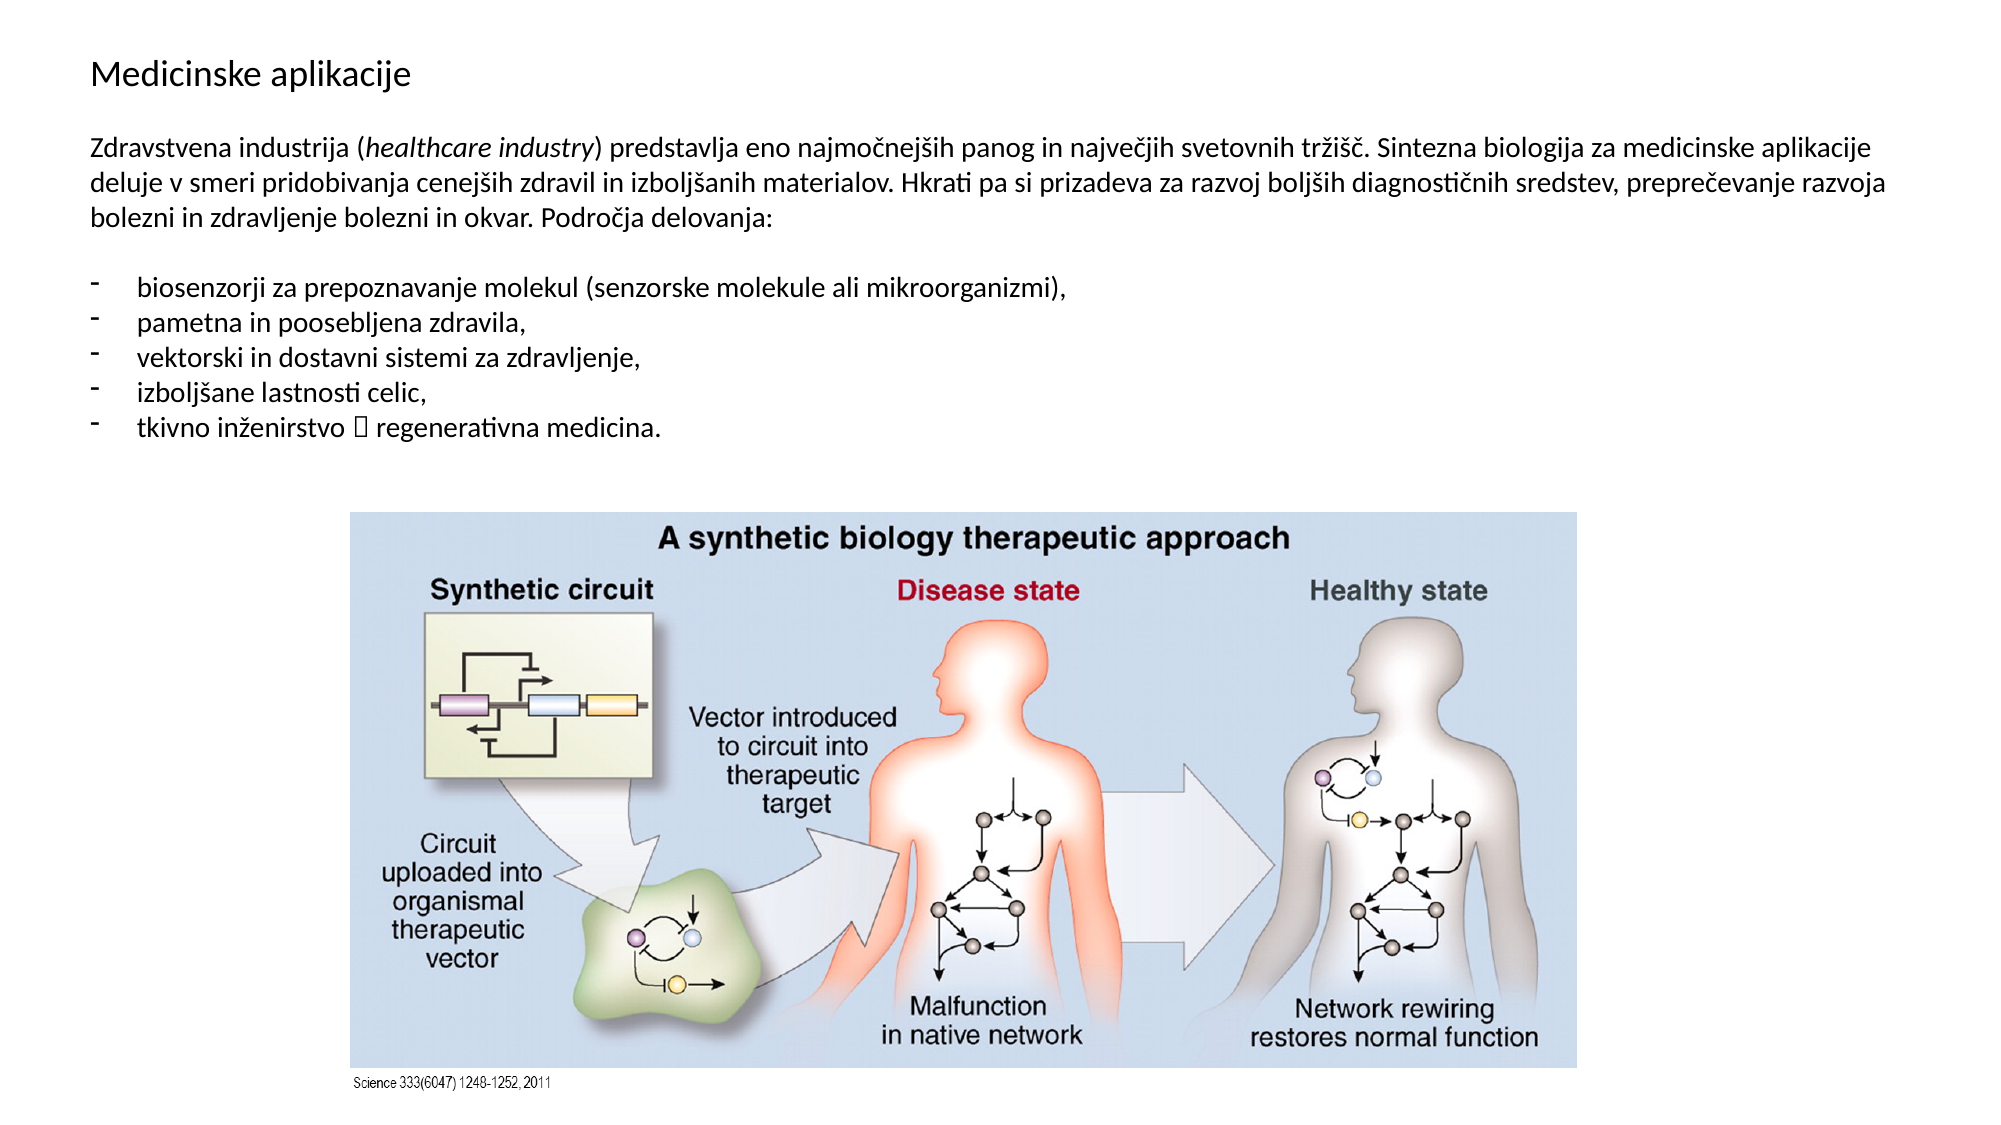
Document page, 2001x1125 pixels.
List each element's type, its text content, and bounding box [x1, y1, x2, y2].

picture [341, 512, 1577, 1100]
text_box Medicinske aplikacije Zdravstvena industrija (healthcare industry) predstavlja eno najmočnejših panog in največjih svetovnih tržišč. Sintezna biologija za medicinske aplikacije deluje v smeri pridobivanja cenejših zdravil in izboljšanih materialov. Hkrati pa si prizadeva za razvoj boljših diagnostičnih sredstev, preprečevanje razvoja bolezni in zdravljenje bolezni in okvar. Področja delovanja: biosenzorji za prepoznavanje molekul (senzorske molekule ali mikroorganizmi), pametna in poosebljena zdravila, vektorski in dostavni sistemi za zdravljenje, izboljšane lastnosti celic, tkivno inženirstvo  regenerativna medicina. [75, 41, 1929, 661]
